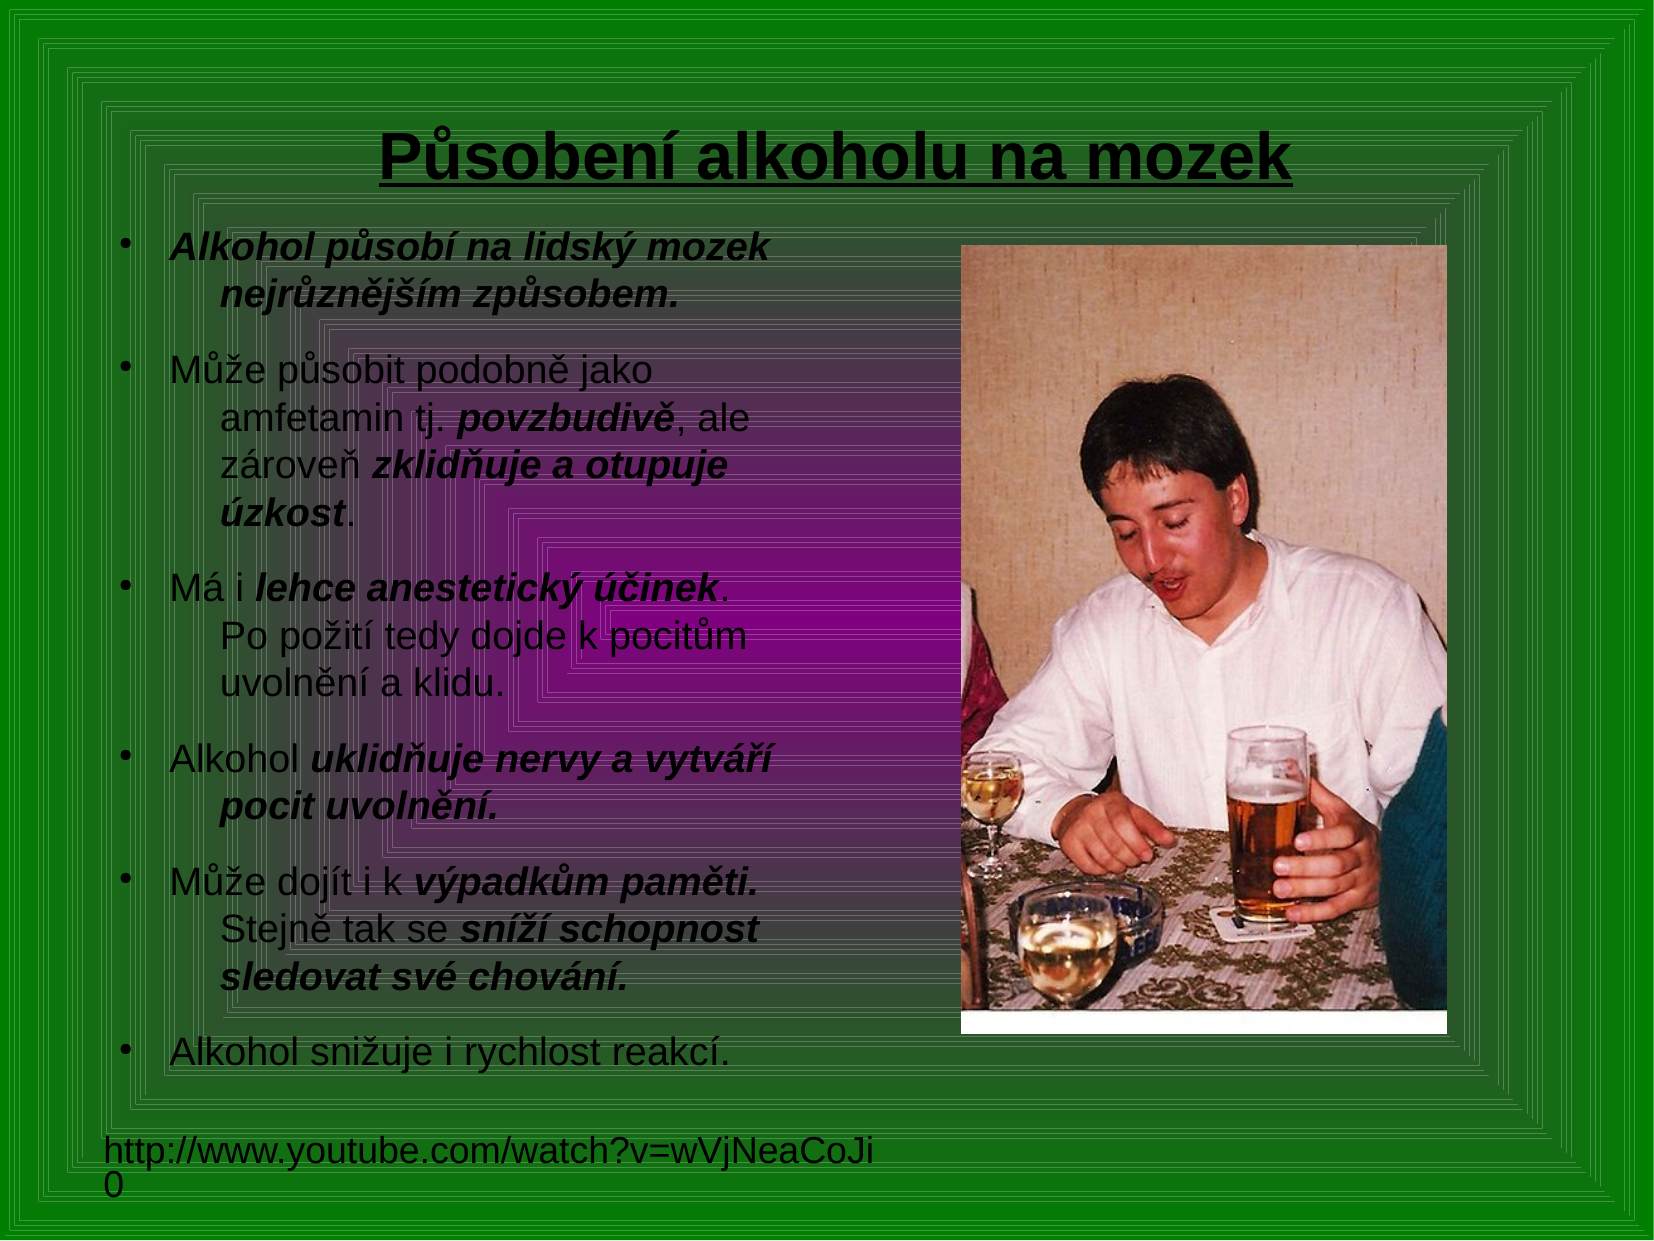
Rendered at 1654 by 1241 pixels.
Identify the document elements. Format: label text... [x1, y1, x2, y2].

list Alkohol působí na lidský mozek nejrůznějším způsobem. Může působit podobně jako amfetamin tj. povzbudivě, ale zároveň zklidňuje a otupuje úzkost. Má i lehce anestetický účinek. Po požití tedy dojde k pocitům uvolnění a klidu. Alkohol uklidňuje nervy a vytváří pocit uvolnění. Může dojít i k výpadkům paměti. Stejně tak se sníží schopnost sledovat své chování. Alkohol snižuje i rychlost reakcí. [85, 220, 812, 1079]
text_box http://www.youtube.com/watch?v=wVjNeaCoJi0 [88, 1122, 906, 1221]
title Působení alkoholu na mozek [82, 49, 1571, 257]
picture [961, 245, 1447, 1034]
